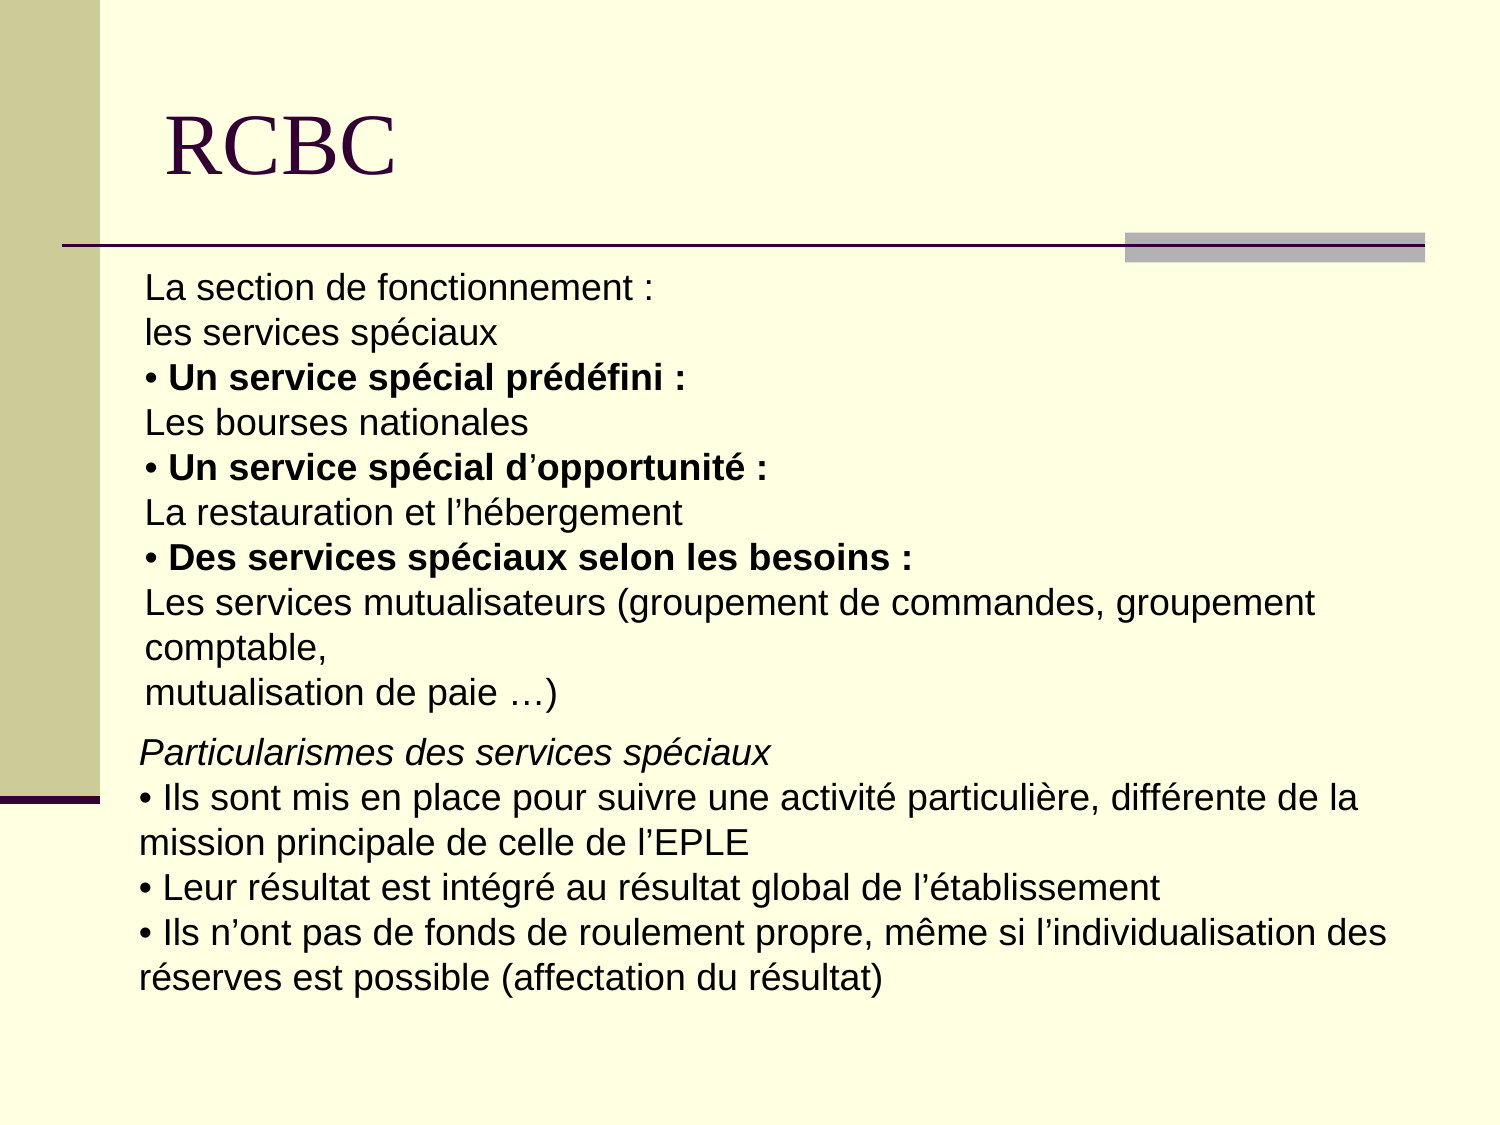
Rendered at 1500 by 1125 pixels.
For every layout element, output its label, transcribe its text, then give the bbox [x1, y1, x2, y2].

title RCBC [150, 45, 1426, 234]
text_box Particularismes des services spéciaux • Ils sont mis en place pour suivre une activité particulière, différente de la mission principale de celle de l’EPLE • Leur résultat est intégré au résultat global de l’établissement • Ils n’ont pas de fonds de roulement propre, même si l’individualisation des réserves est possible (affectation du résultat) [124, 720, 1453, 1052]
text_box La section de fonctionnement : les services spéciaux • Un service spécial prédéfini : Les bourses nationales • Un service spécial d’opportunité : La restauration et l’hébergement • Des services spéciaux selon les besoins : Les services mutualisateurs (groupement de commandes, groupement comptable, mutualisation de paie …) [129, 255, 1483, 721]
